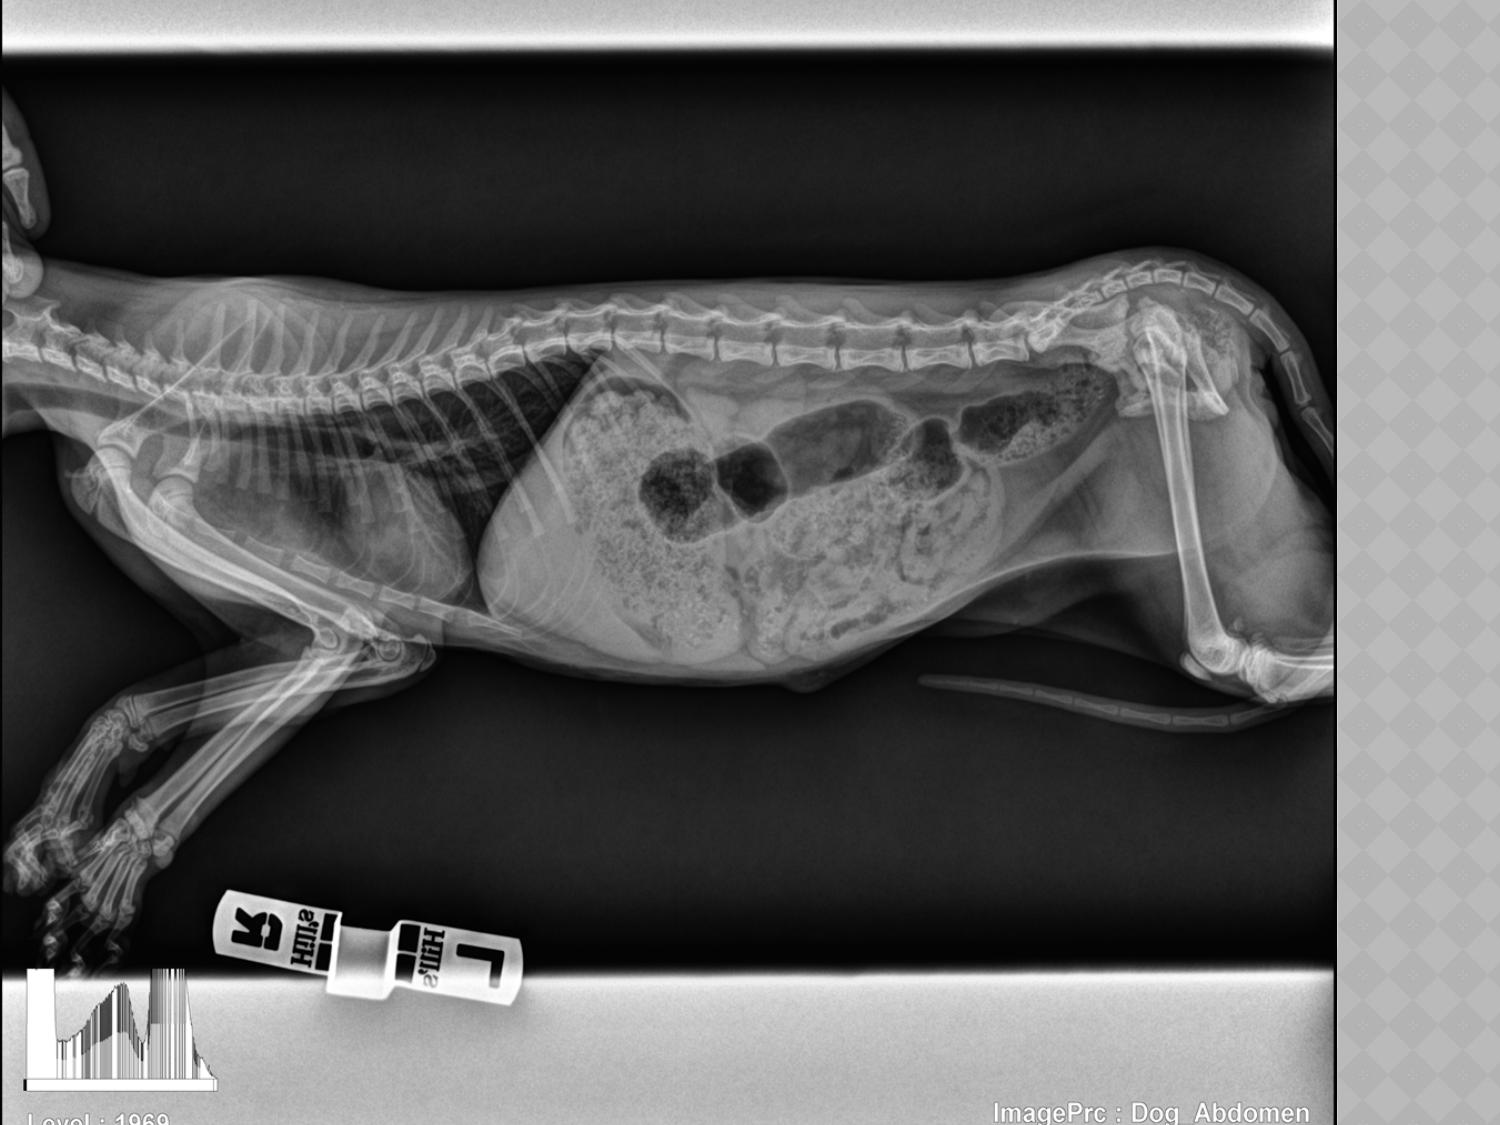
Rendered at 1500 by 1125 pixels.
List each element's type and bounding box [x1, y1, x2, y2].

picture [0, 0, 1337, 1125]
